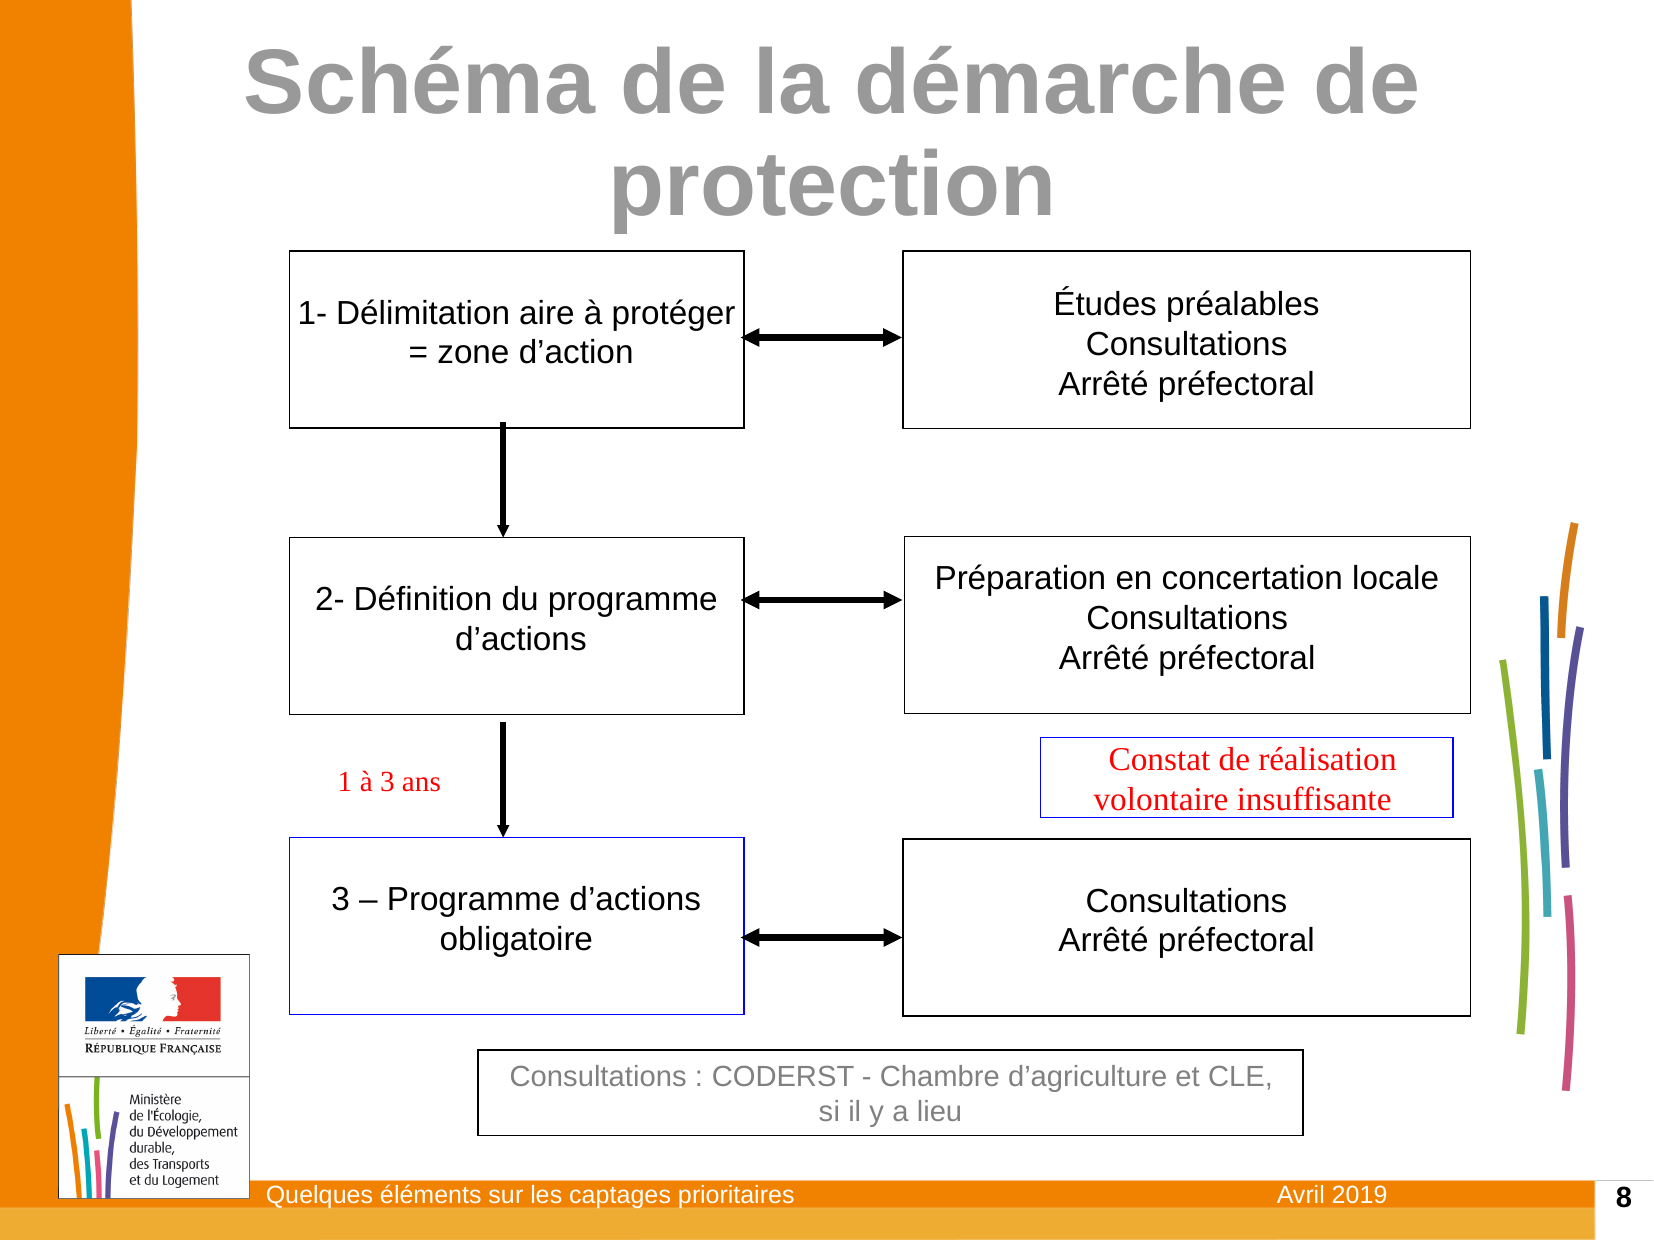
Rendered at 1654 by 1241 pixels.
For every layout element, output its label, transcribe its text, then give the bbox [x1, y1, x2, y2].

title Schéma de la démarche de protection [88, 29, 1577, 237]
text_box Préparation en concertation locale Consultations Arrêté préfectoral [904, 536, 1471, 714]
text_box Consultations : CODERST - Chambre d’agriculture et CLE, si il y a lieu [478, 1049, 1304, 1136]
text_box 1 à 3 ans [315, 762, 454, 798]
text_box 1- Délimitation aire à protéger = zone d’action [289, 250, 744, 428]
list Études préalables Consultations Arrêté préfectoral [903, 251, 1471, 429]
text_box 2- Définition du programme d’actions [289, 537, 744, 715]
picture [0, 0, 1654, 1240]
text_box 3 – Programme d’actions obligatoire [289, 837, 744, 1015]
text_box Consultations Arrêté préfectoral [903, 838, 1471, 1016]
text_box Constat de réalisation volontaire insuffisante [1040, 737, 1454, 818]
